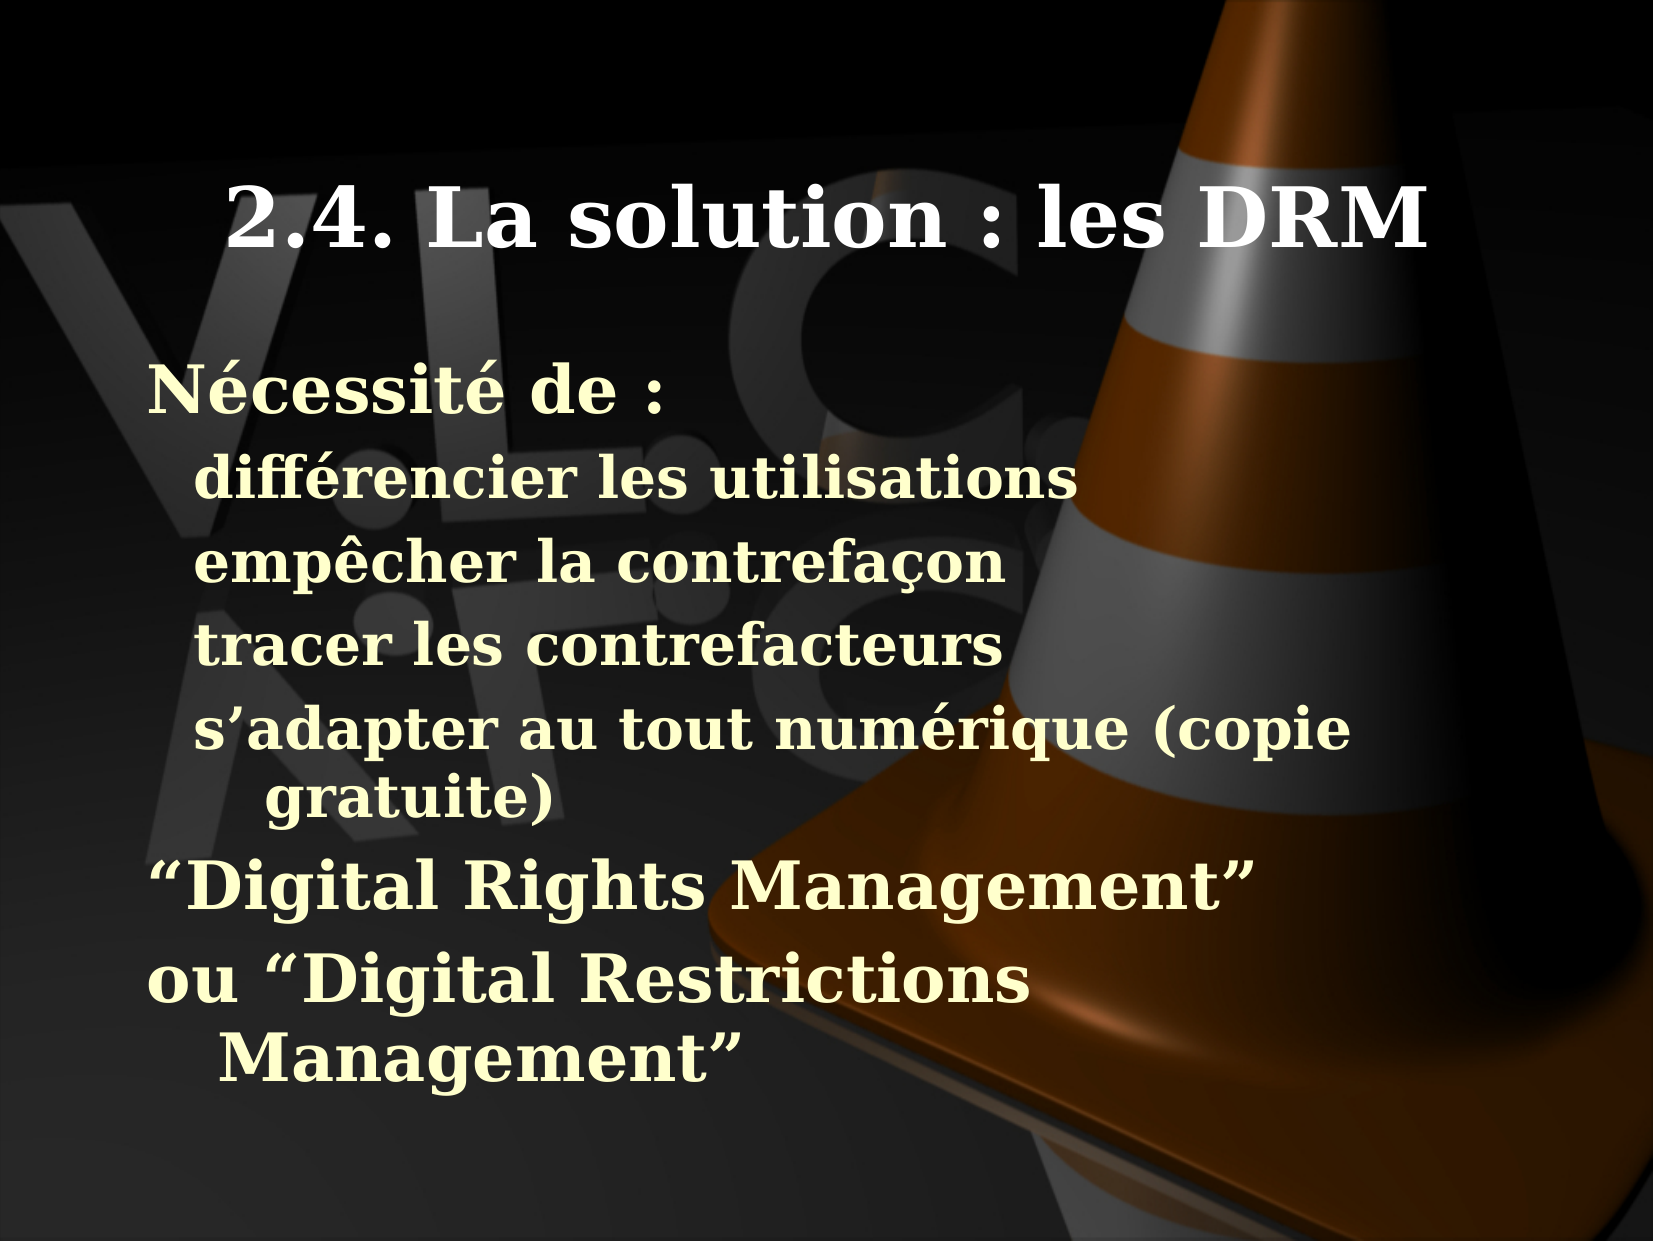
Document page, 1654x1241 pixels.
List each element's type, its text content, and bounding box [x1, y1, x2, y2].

title 2.4. La solution : les DRM [121, 114, 1534, 322]
picture [0, 0, 1653, 1241]
list Nécessité de : différencier les utilisations empêcher la contrefaçon tracer les contrefacteurs s’adapter au tout numérique (copie gratuite) “Digital Rights Management” ou “Digital Restrictions Management” [134, 350, 1516, 1133]
